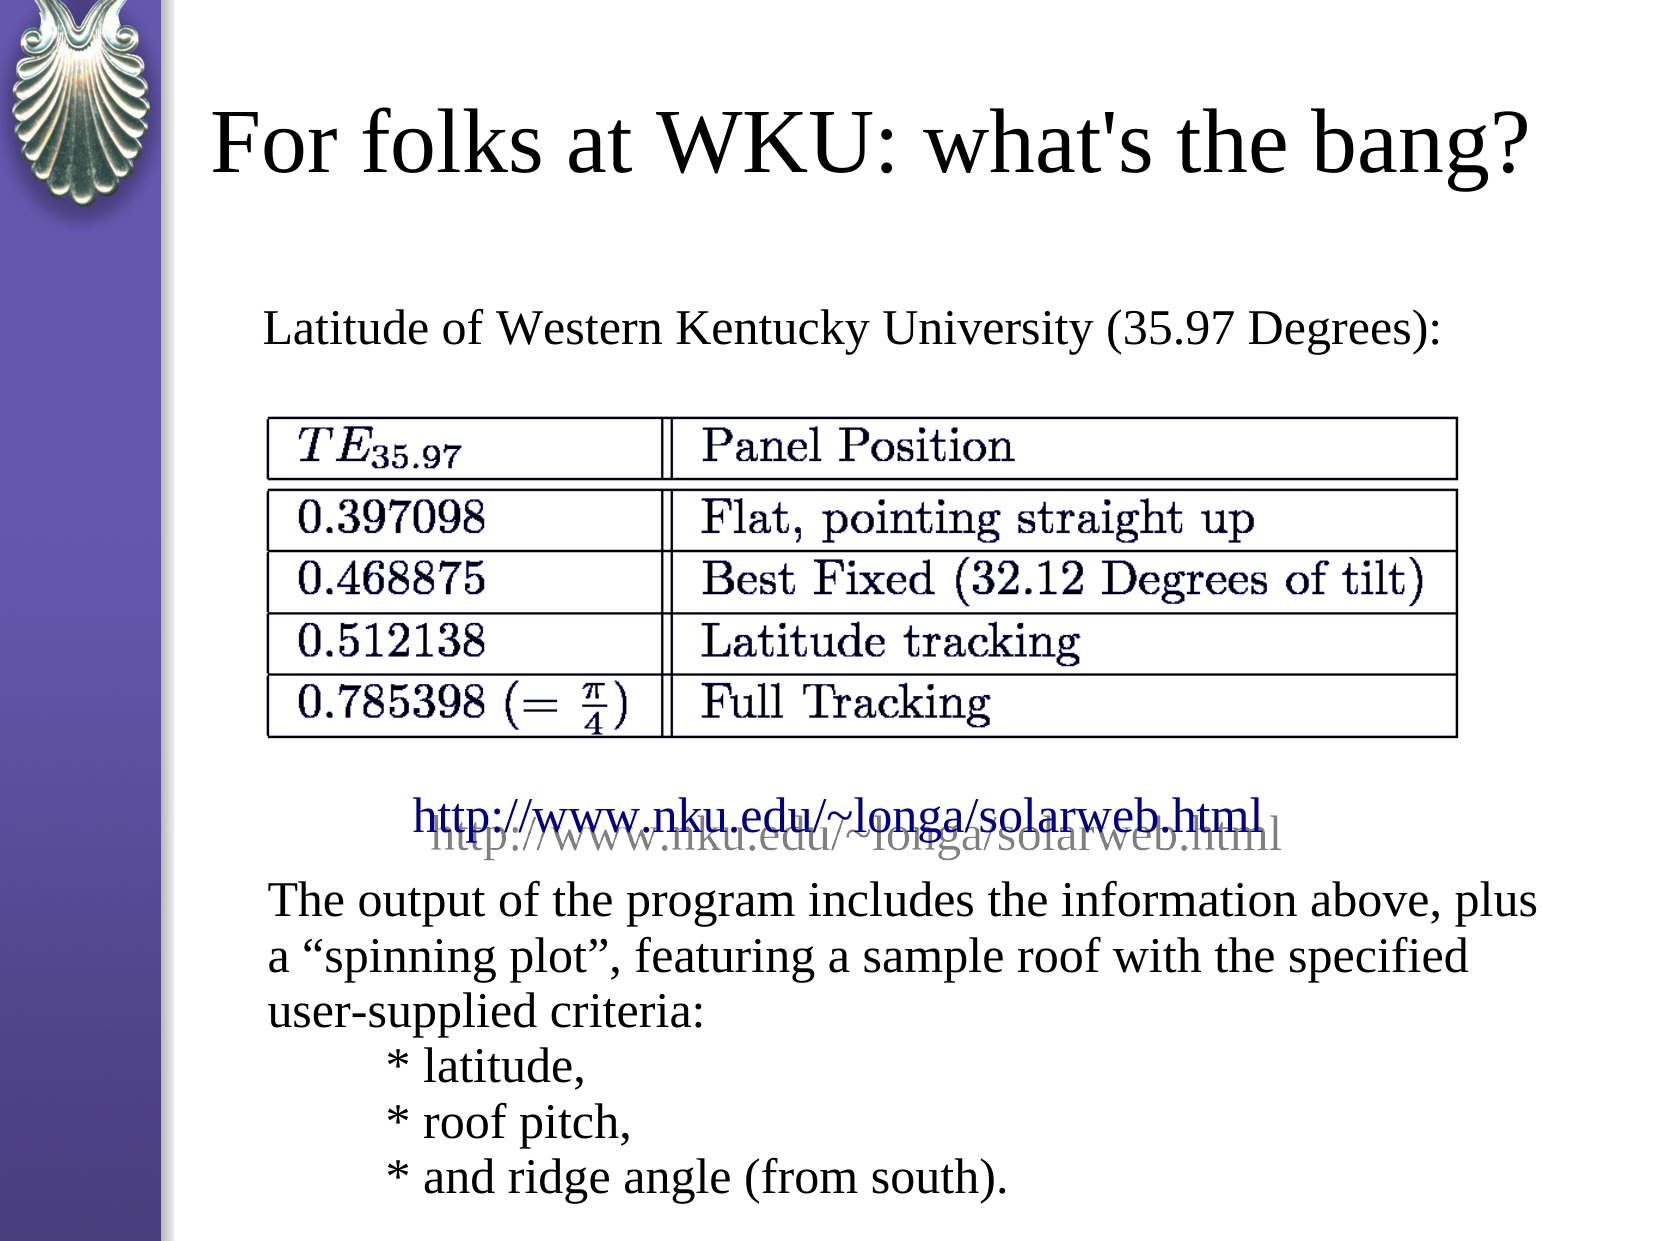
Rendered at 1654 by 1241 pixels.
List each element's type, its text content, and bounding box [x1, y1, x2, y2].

text_box Latitude of Western Kentucky University (35.97 Degrees): [262, 300, 1443, 357]
picture [262, 412, 1463, 743]
text_box http://www.nku.edu/~longa/solarweb.html [412, 787, 1313, 872]
title For folks at WKU: what's the bang? [210, 37, 1623, 246]
picture [0, 0, 161, 1241]
text_box The output of the program includes the information above, plus a “spinning plot”, featuring a sample roof with the specified user-supplied criteria: * latitude, * roof pitch, * and ridge angle (from south). [267, 872, 1538, 1241]
